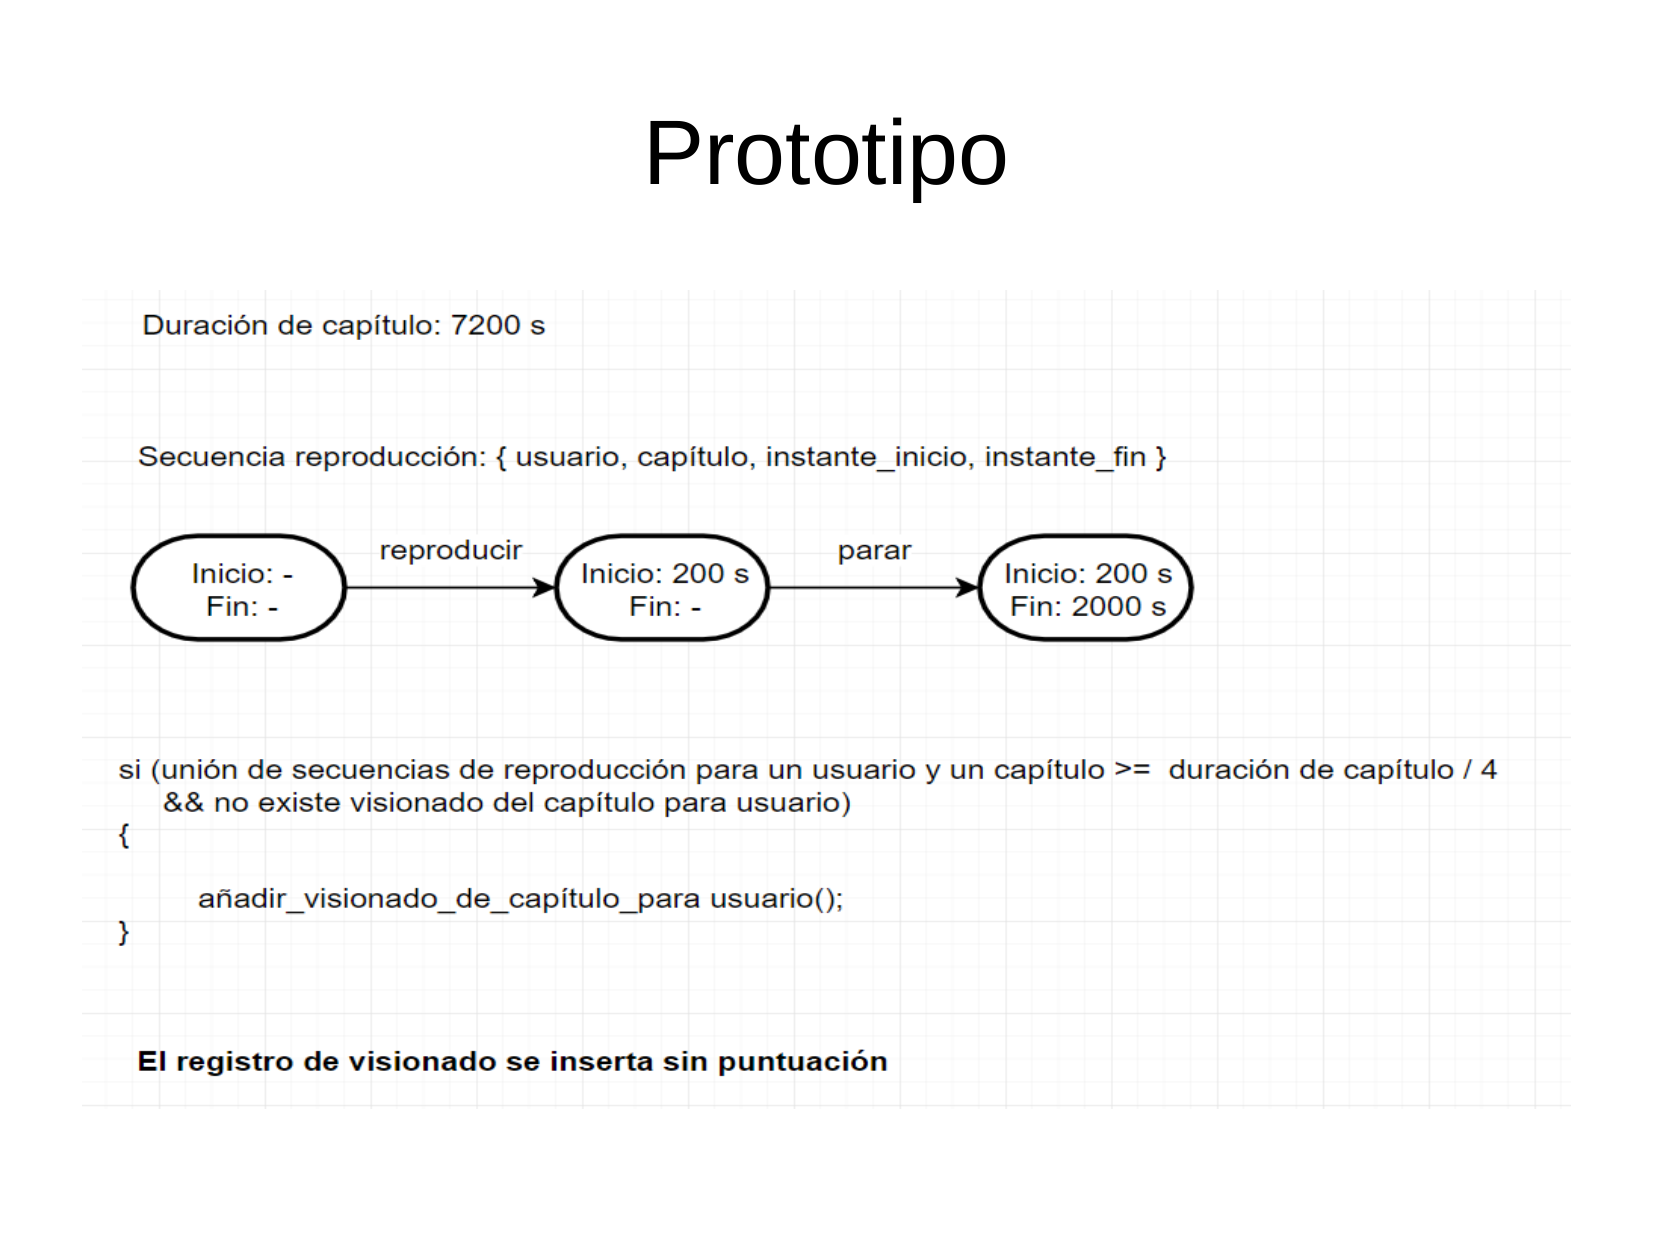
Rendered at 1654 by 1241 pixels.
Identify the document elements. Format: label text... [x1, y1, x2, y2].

picture [82, 290, 1571, 1109]
title Prototipo [82, 49, 1571, 257]
